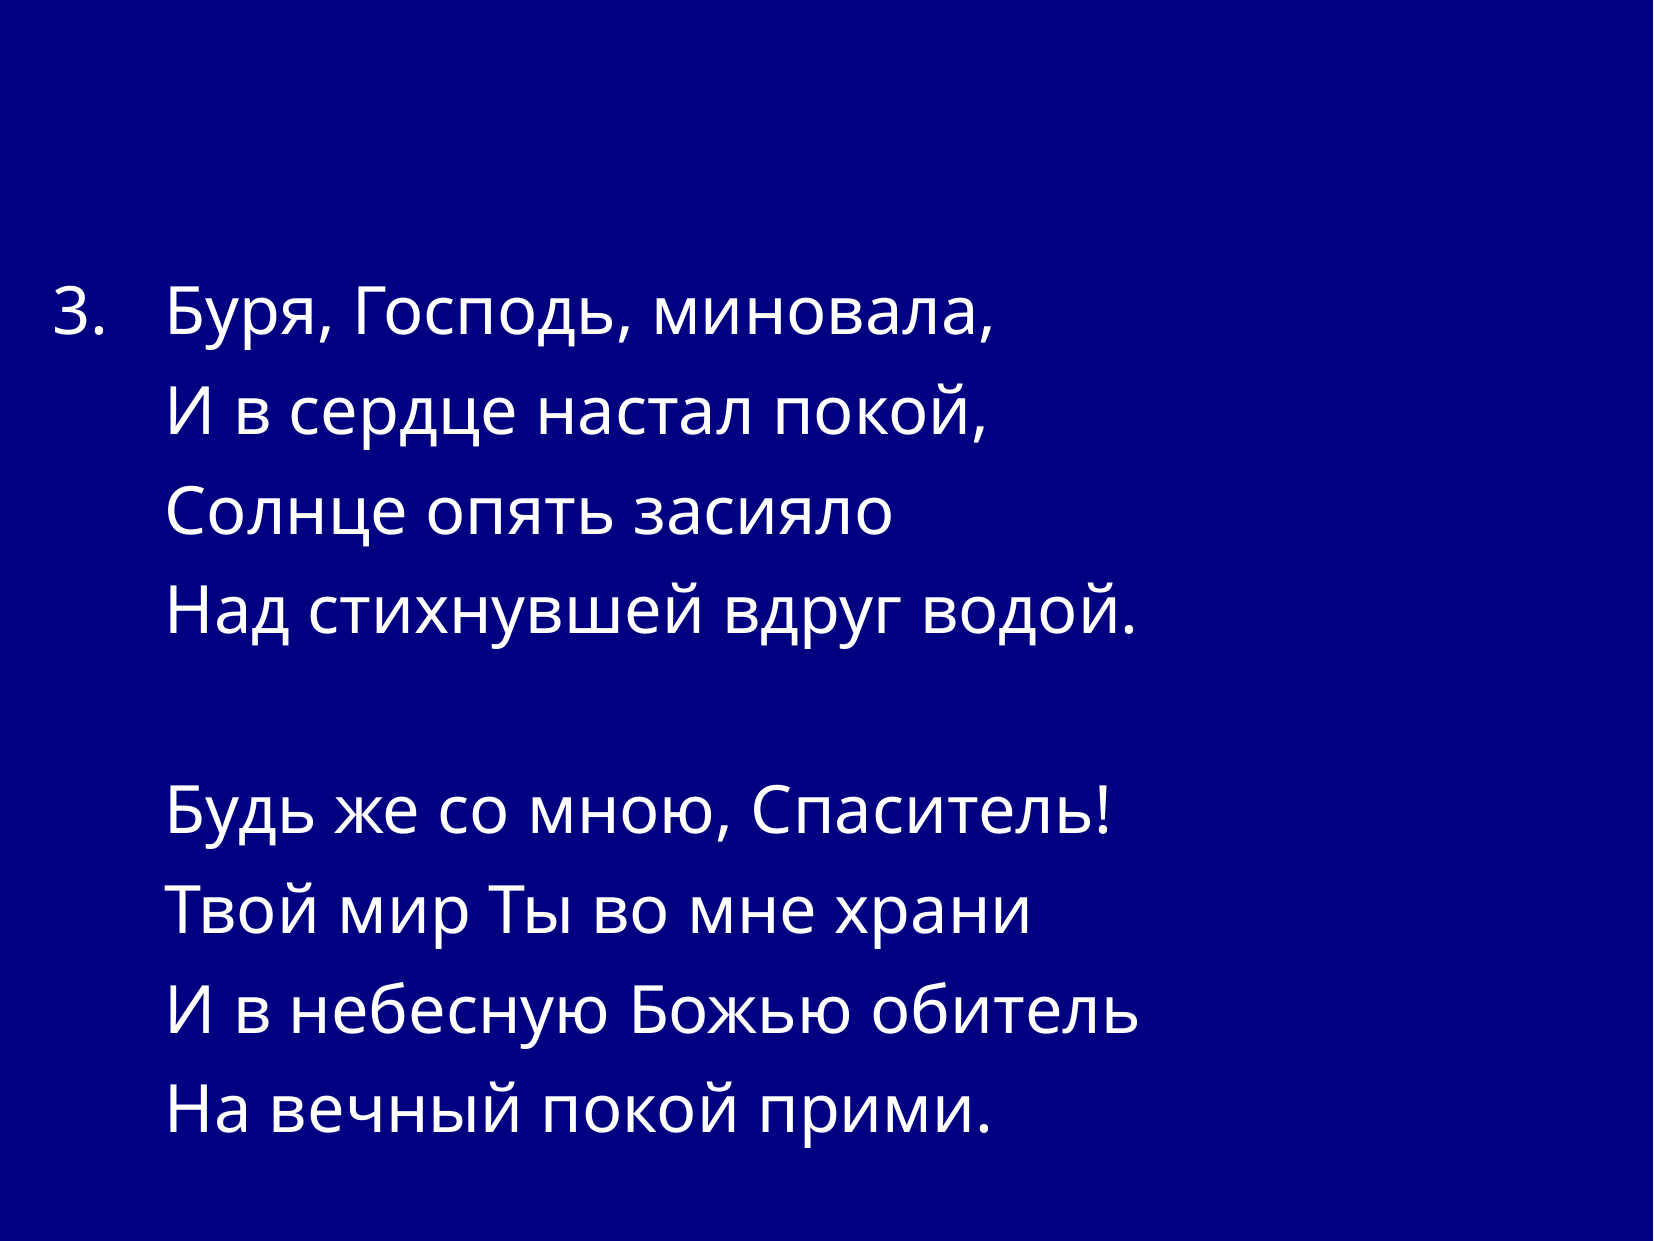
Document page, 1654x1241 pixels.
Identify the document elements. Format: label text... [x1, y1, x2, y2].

text_box 3. Буря, Господь, миновала, И в сердце настал покой, Солнце опять засияло Над стихнувшей вдруг водой. Будь же со мною, Спаситель! Твой мир Ты во мне храни И в небесную Божью обитель На вечный покой прими. [37, 56, 1576, 1163]
